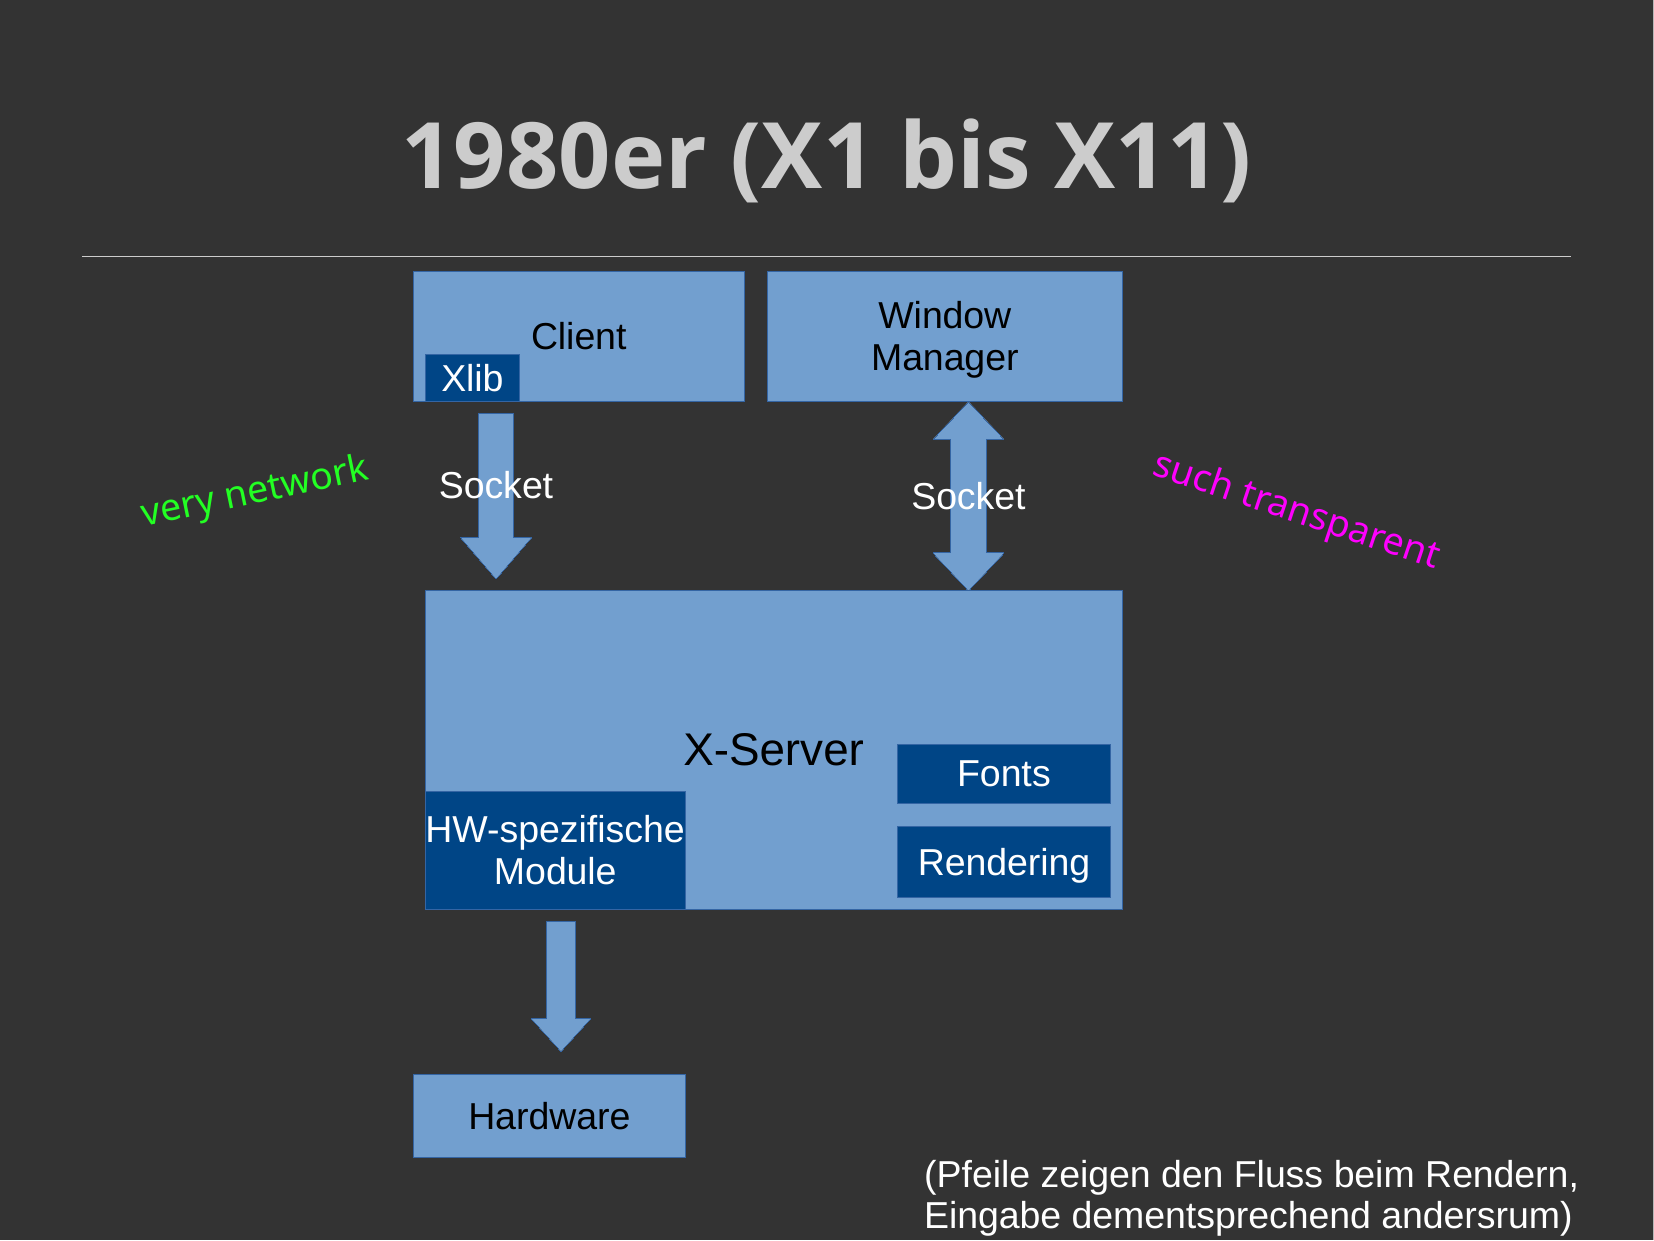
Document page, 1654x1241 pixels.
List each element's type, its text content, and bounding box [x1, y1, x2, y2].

text_box Fonts [897, 744, 1111, 804]
text_box [531, 921, 591, 1052]
text_box Client [413, 271, 745, 402]
text_box Socket [933, 401, 1004, 591]
title 1980er (X1 bis X11) [82, 49, 1571, 257]
text_box Hardware [413, 1074, 686, 1158]
text_box X-Server [425, 590, 1123, 910]
text_box very network [119, 420, 432, 540]
text_box Rendering [897, 826, 1111, 898]
text_box such transparent [1135, 425, 1533, 602]
text_box HW-spezifische Module [425, 791, 686, 910]
text_box Window Manager [767, 271, 1123, 402]
text_box Xlib [425, 354, 520, 402]
text_box (Pfeile zeigen den Fluss beim Rendern, Eingabe dementsprechend andersrum) [909, 1145, 1654, 1241]
text_box Socket [460, 413, 532, 579]
